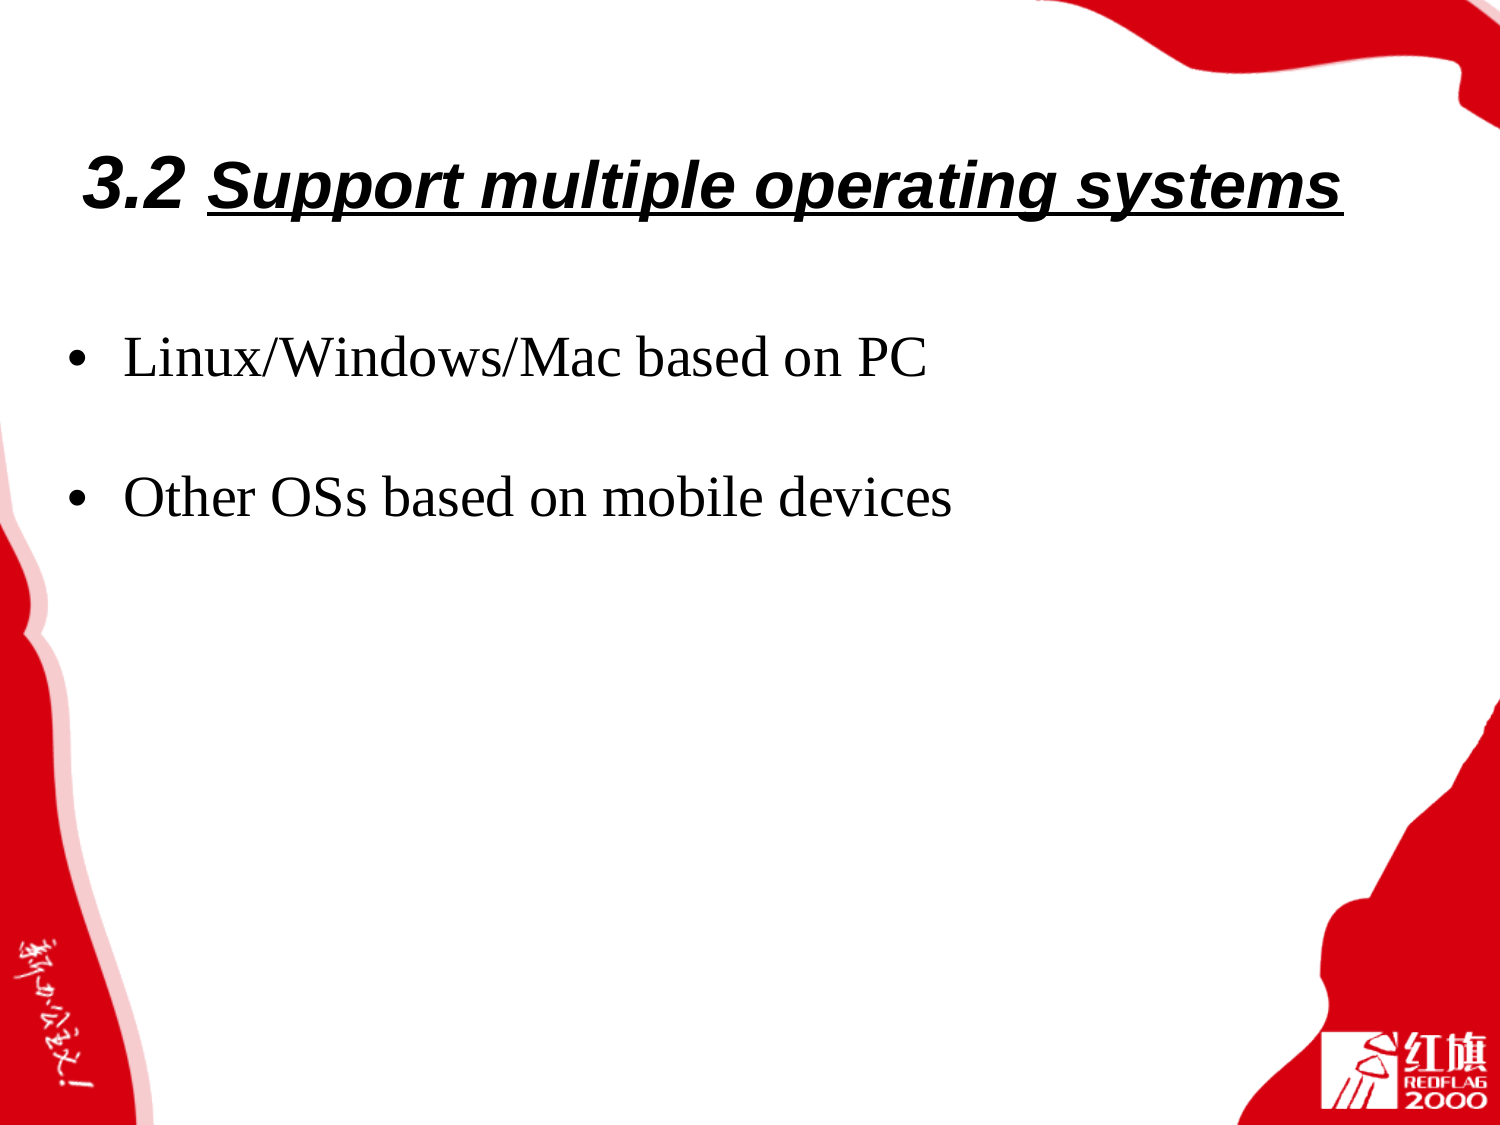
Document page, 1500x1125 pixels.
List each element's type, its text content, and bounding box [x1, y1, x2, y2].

picture [0, 0, 1500, 1125]
title 3.2 Support multiple operating systems [67, 88, 1418, 277]
list Linux/Windows/Mac based on PC Other OSs based on mobile devices [67, 324, 1418, 533]
